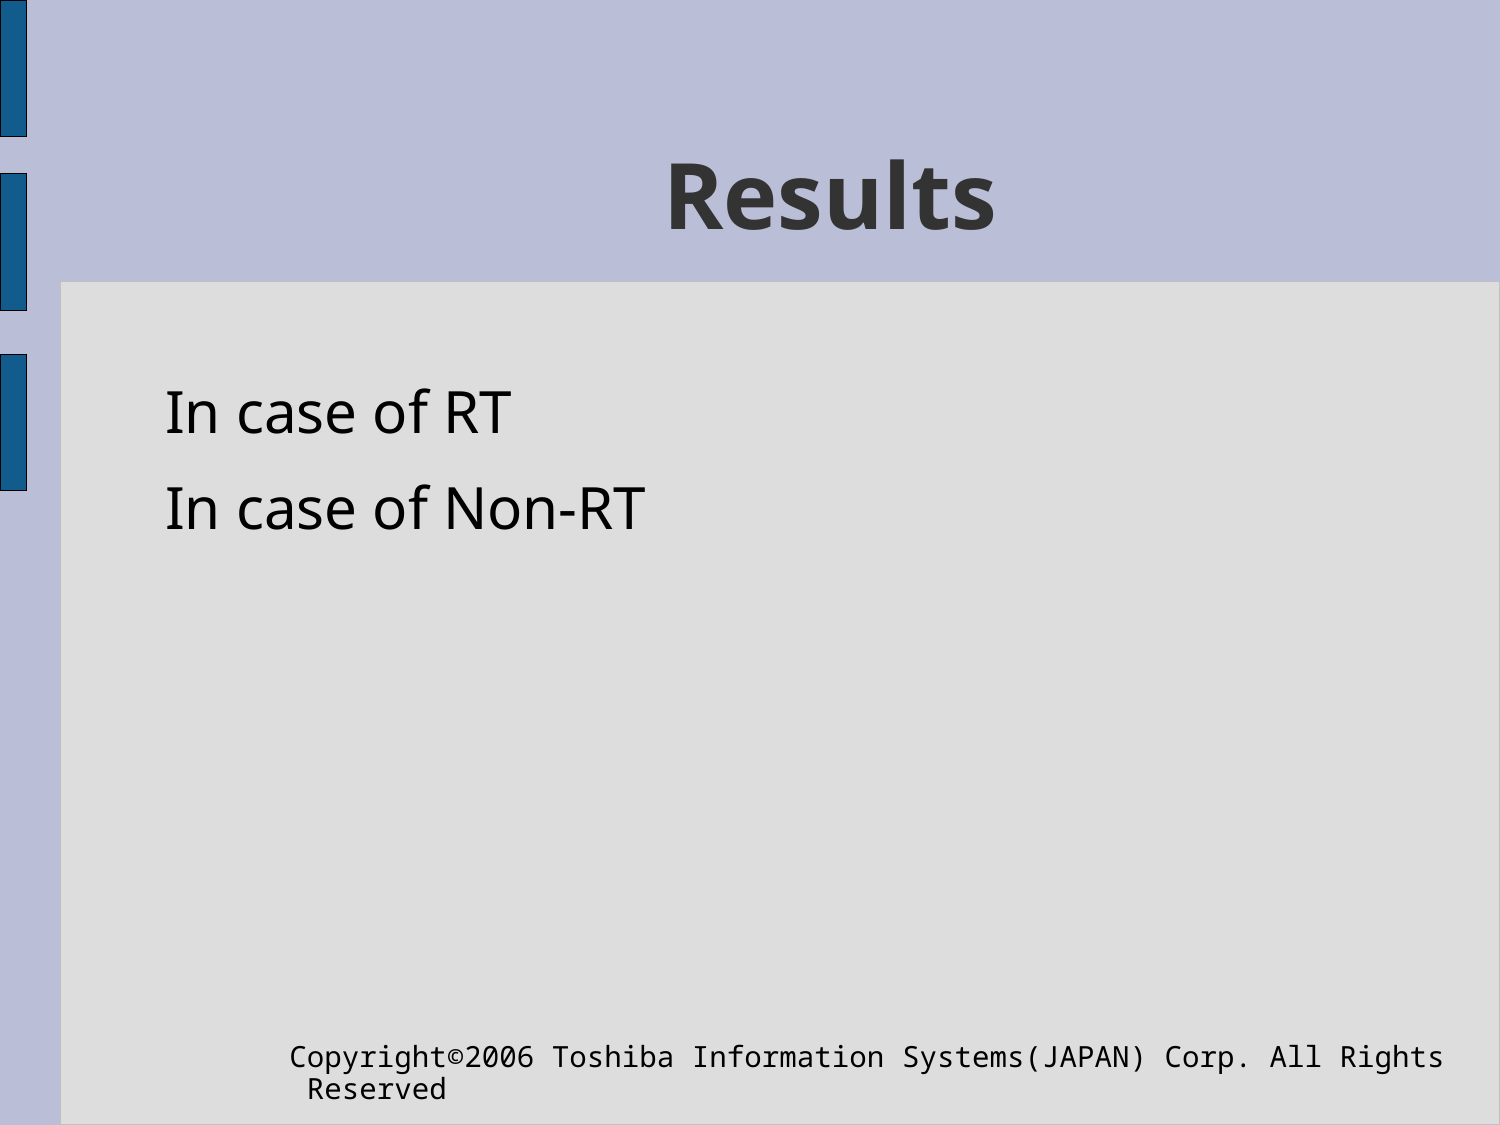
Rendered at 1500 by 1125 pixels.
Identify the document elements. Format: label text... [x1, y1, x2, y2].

list In case of RT In case of Non-RT [132, 363, 1439, 1000]
title Results [225, 99, 1436, 288]
